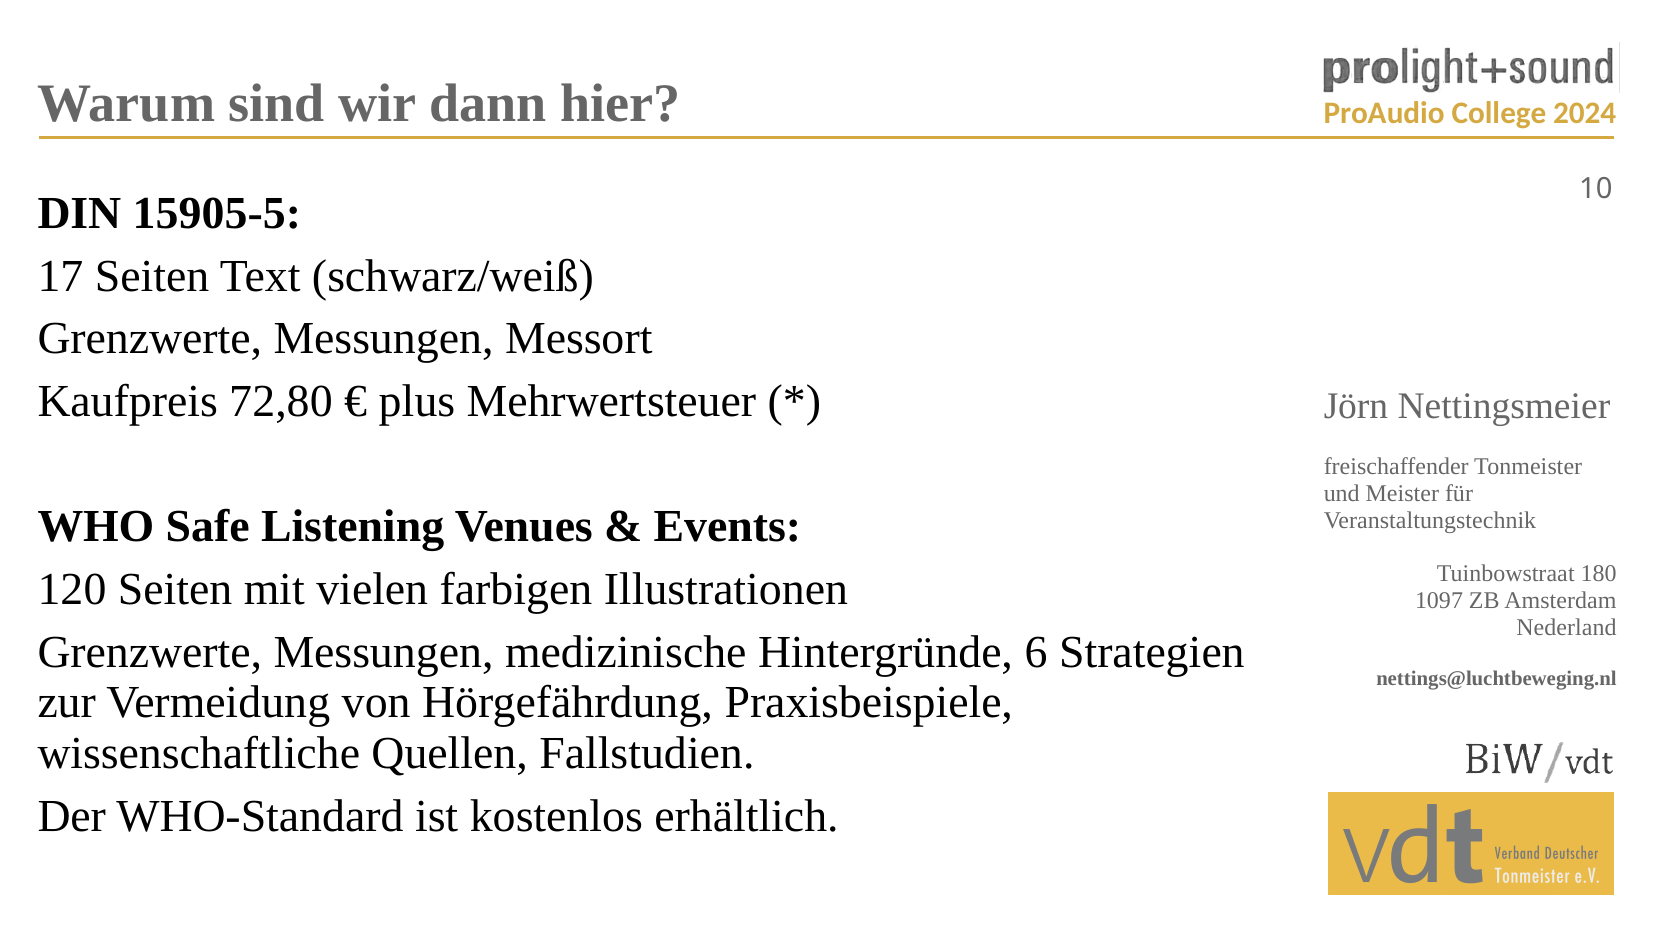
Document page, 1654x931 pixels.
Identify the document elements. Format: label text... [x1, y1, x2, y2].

list DIN 15905-5: 17 Seiten Text (schwarz/weiß) Grenzwerte, Messungen, Messort Kaufpreis 72,80 € plus Mehrwertsteuer (*) WHO Safe Listening Venues & Events: 120 Seiten mit vielen farbigen Illustrationen Grenzwerte, Messungen, medizinische Hintergründe, 6 Strategien zur Vermeidung von Hörgefährdung, Praxisbeispiele, wissenschaftliche Quellen, Fallstudien. Der WHO-Standard ist kostenlos erhältlich. [37, 187, 1279, 910]
title Warum sind wir dann hier? [37, 45, 1282, 163]
picture [1318, 42, 1620, 93]
